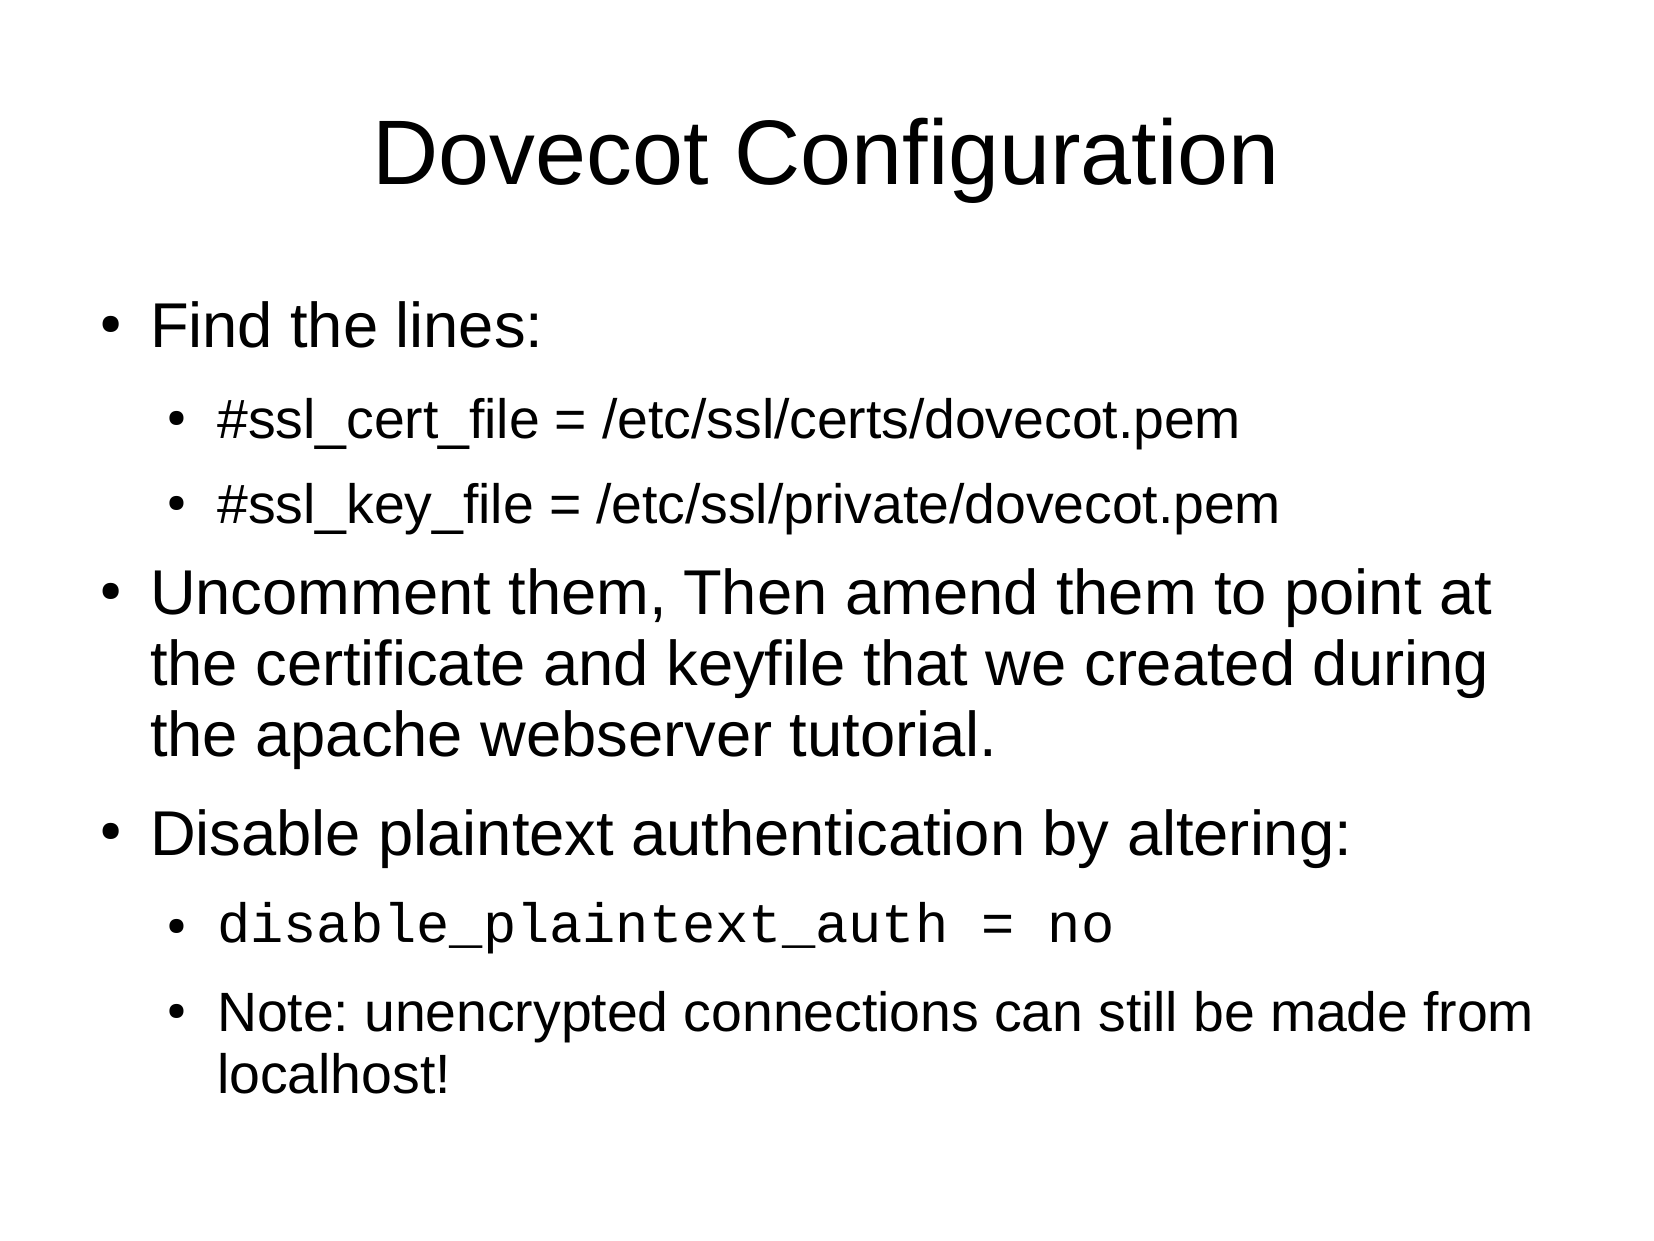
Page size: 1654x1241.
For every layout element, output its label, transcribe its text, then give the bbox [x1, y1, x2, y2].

title Dovecot Configuration [82, 56, 1571, 250]
list Find the lines: #ssl_cert_file = /etc/ssl/certs/dovecot.pem #ssl_key_file = /etc/ssl/private/dovecot.pem Uncomment them, Then amend them to point at the certificate and keyfile that we created during the apache webserver tutorial. Disable plaintext authentication by altering: disable_plaintext_auth = no Note: unencrypted connections can still be made from localhost! [82, 290, 1571, 1109]
